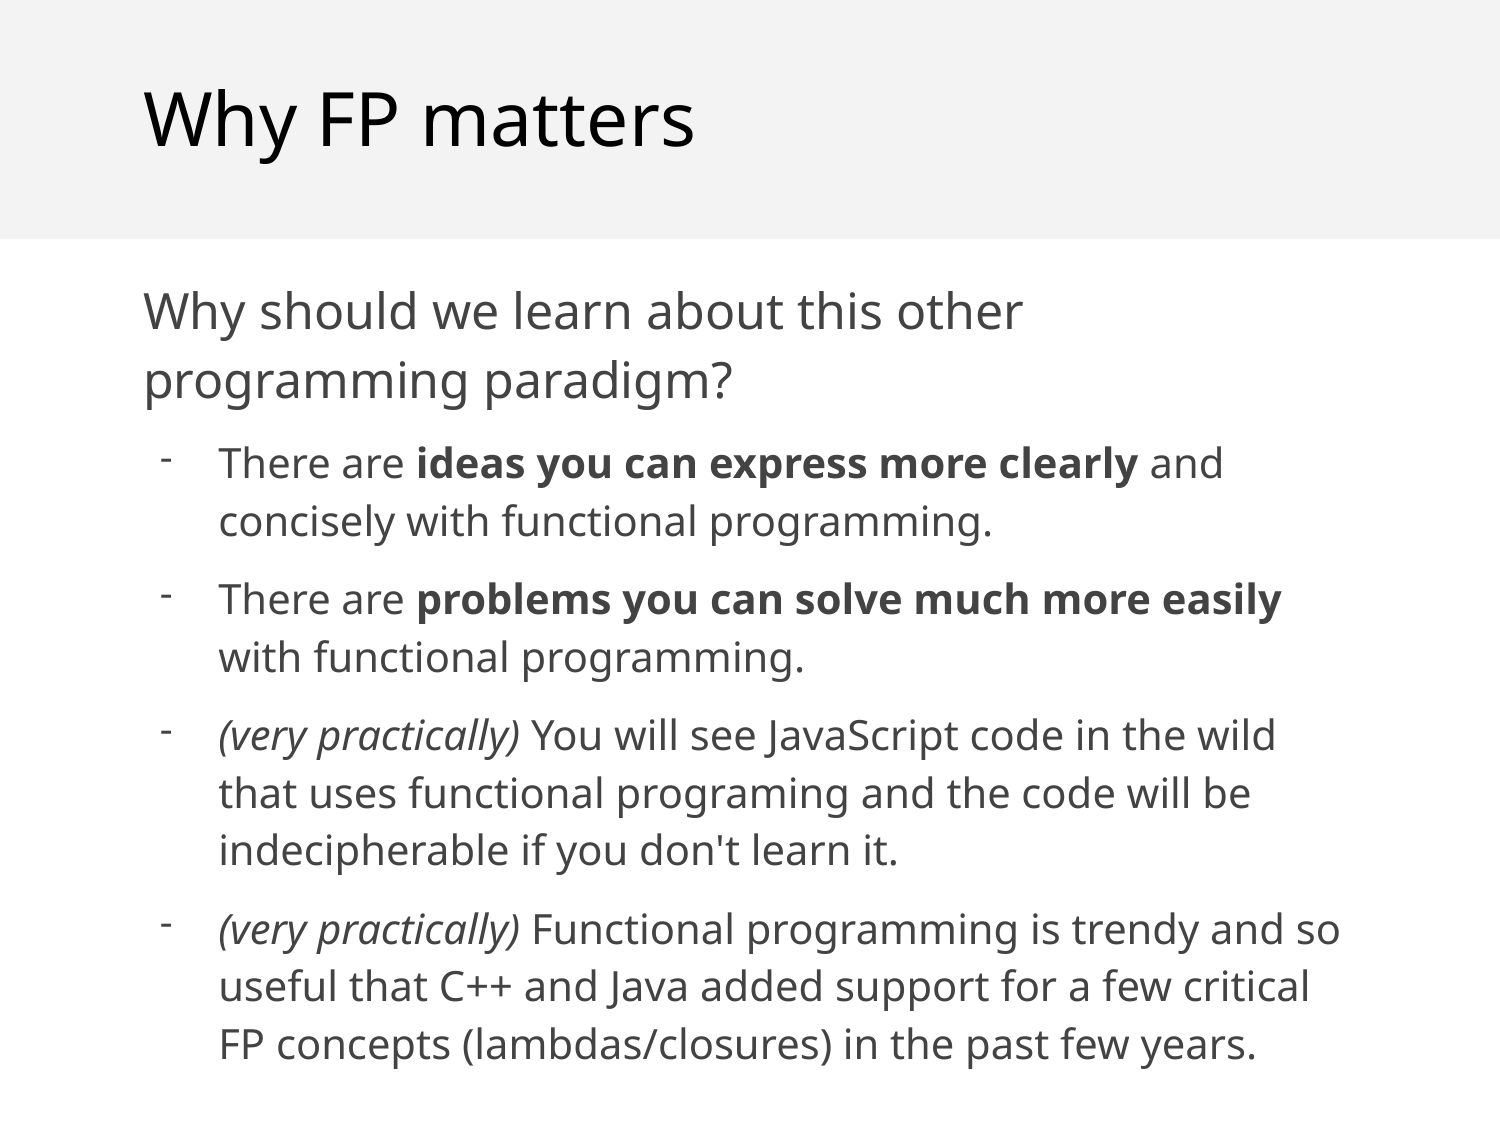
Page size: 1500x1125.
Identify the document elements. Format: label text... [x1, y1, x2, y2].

list Why should we learn about this other programming paradigm? There are ideas you can express more clearly and concisely with functional programming. There are problems you can solve much more easily with functional programming. (very practically) You will see JavaScript code in the wild that uses functional programing and the code will be indecipherable if you don't learn it. (very practically) Functional programming is trendy and so useful that C++ and Java added support for a few critical FP concepts (lambdas/closures) in the past few years. [128, 255, 1372, 1004]
title Why FP matters [128, 56, 1372, 183]
